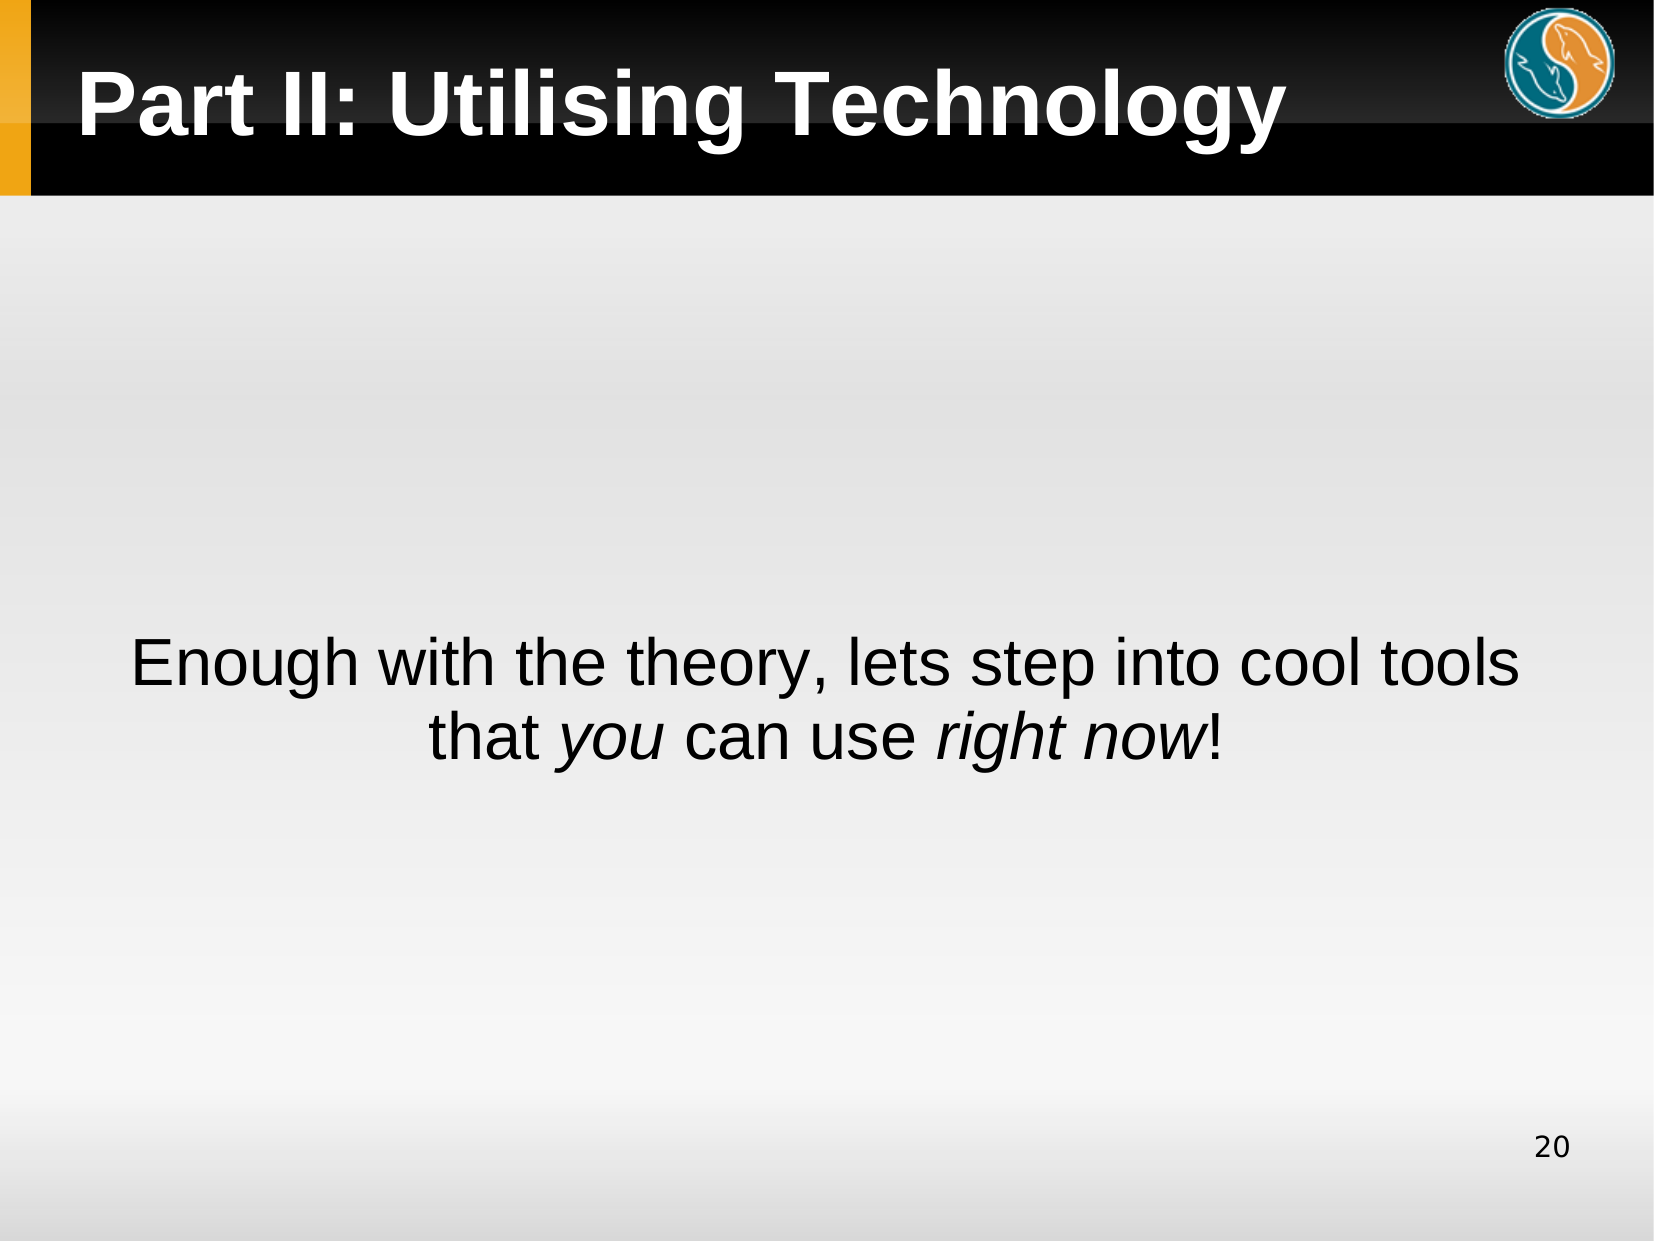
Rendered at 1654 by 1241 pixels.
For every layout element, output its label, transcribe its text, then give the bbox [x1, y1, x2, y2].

subtitle Enough with the theory, lets step into cool tools that you can use right now! [82, 297, 1571, 1102]
title Part II: Utilising Technology [76, 0, 1565, 208]
picture [0, 0, 1654, 1241]
